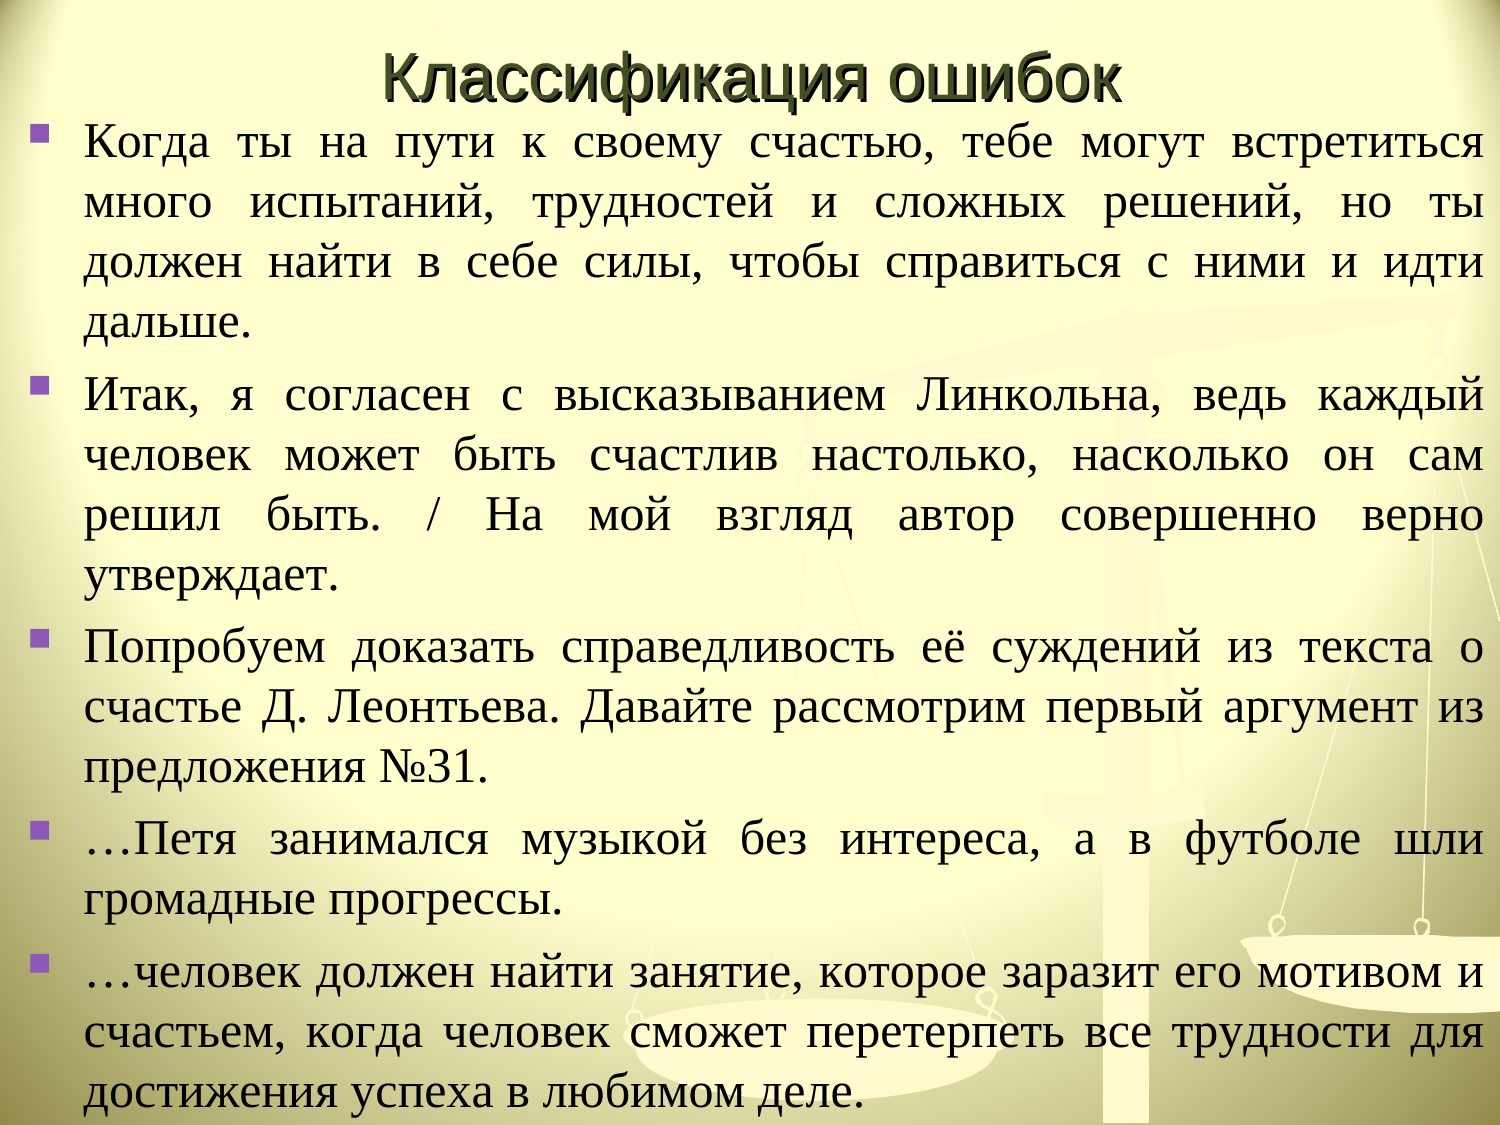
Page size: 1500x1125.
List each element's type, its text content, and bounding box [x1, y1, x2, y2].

picture [116, 1101, 127, 1106]
picture [612, 1101, 622, 1106]
picture [0, 0, 1500, 1125]
picture [586, 1101, 597, 1106]
picture [695, 1101, 706, 1106]
title Классификация ошибок [75, 45, 1426, 99]
picture [763, 1101, 774, 1105]
list Когда ты на пути к своему счастью, тебе могут встретиться много испытаний, трудностей и сложных решений, но ты должен найти в себе силы, чтобы справиться с ними и идти дальше. Итак, я согласен с высказыванием Линкольна, ведь каждый человек может быть счастлив настолько, насколько он сам решил быть. / На мой взгляд автор совершенно верно утверждает. Попробуем доказать справедливость её суждений из текста о счастье Д. Леонтьева. Давайте рассмотрим первый аргумент из предложения №31. …Петя занимался музыкой без интереса, а в футболе шли громадные прогрессы. …человек должен найти занятие, которое заразит его мотивом и счастьем, когда человек сможет перетерпеть все трудности для достижения успеха в любимом деле. [12, 99, 1500, 1101]
picture [89, 1101, 100, 1105]
